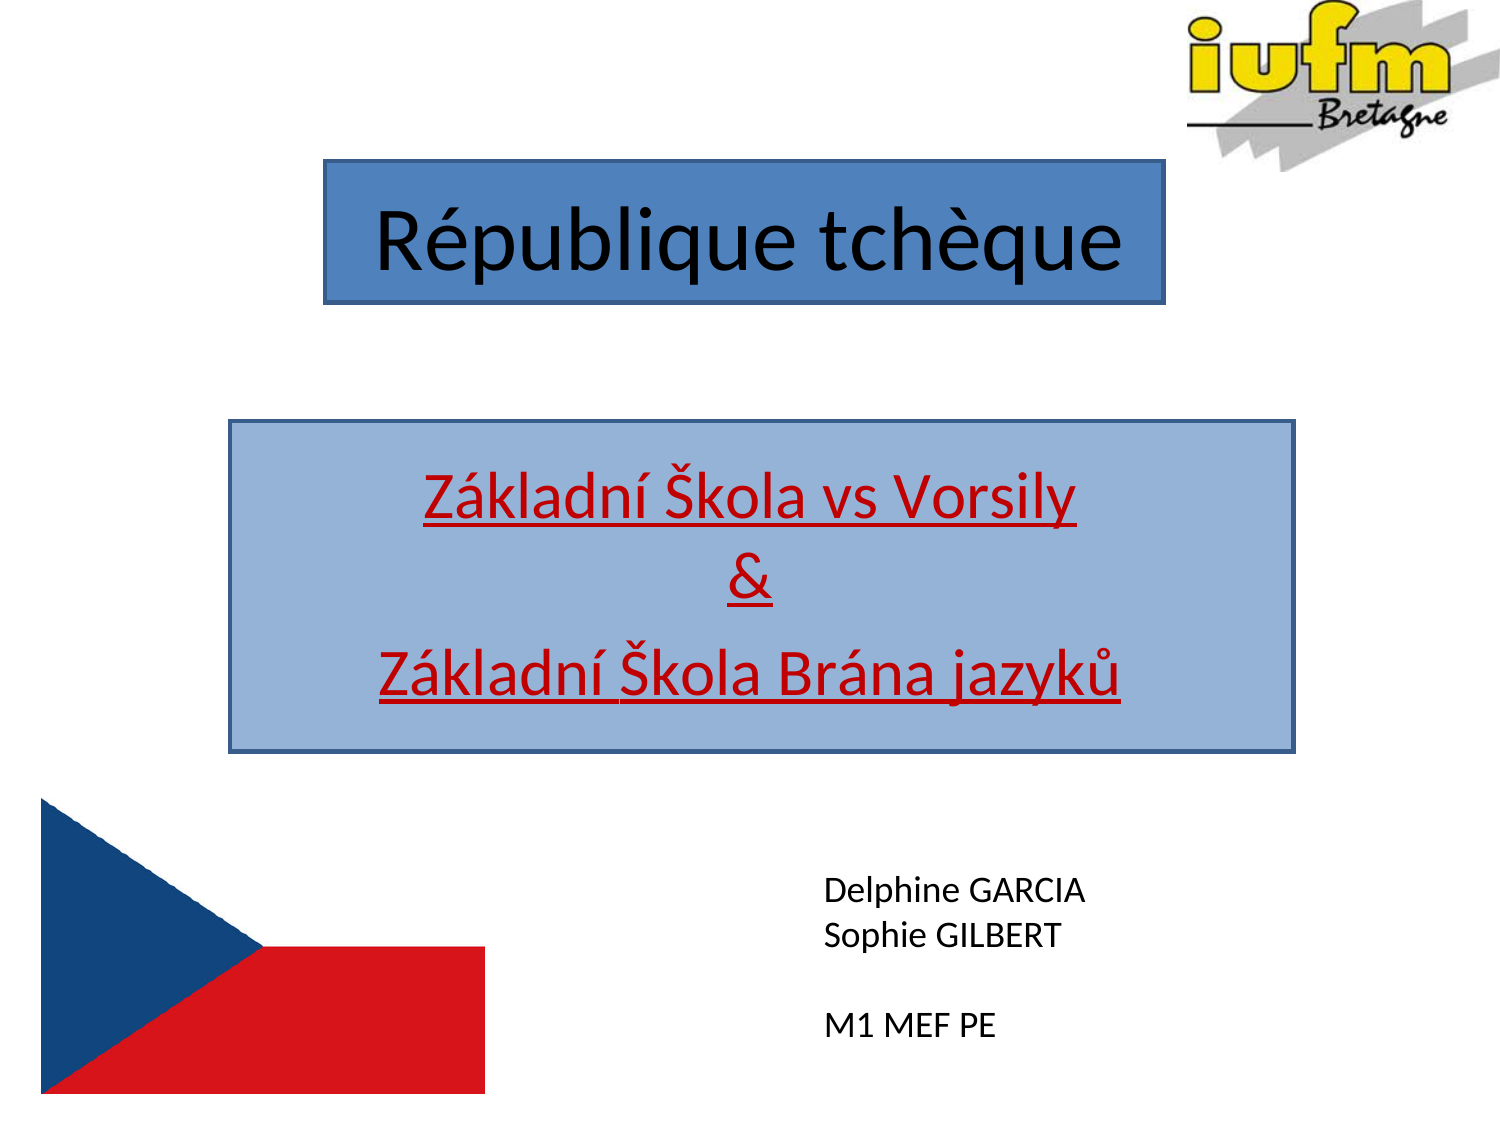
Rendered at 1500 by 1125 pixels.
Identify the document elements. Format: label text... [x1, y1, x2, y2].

text_box Základní Škola vs Vorsily & Základní Škola Brána jazyků [225, 444, 1276, 813]
picture [1187, 0, 1500, 172]
text_box Delphine GARCIA Sophie GILBERT M1 MEF PE [809, 857, 1436, 1054]
text_box [230, 420, 1294, 752]
picture [41, 798, 485, 1094]
title République tchèque [112, 113, 1388, 355]
